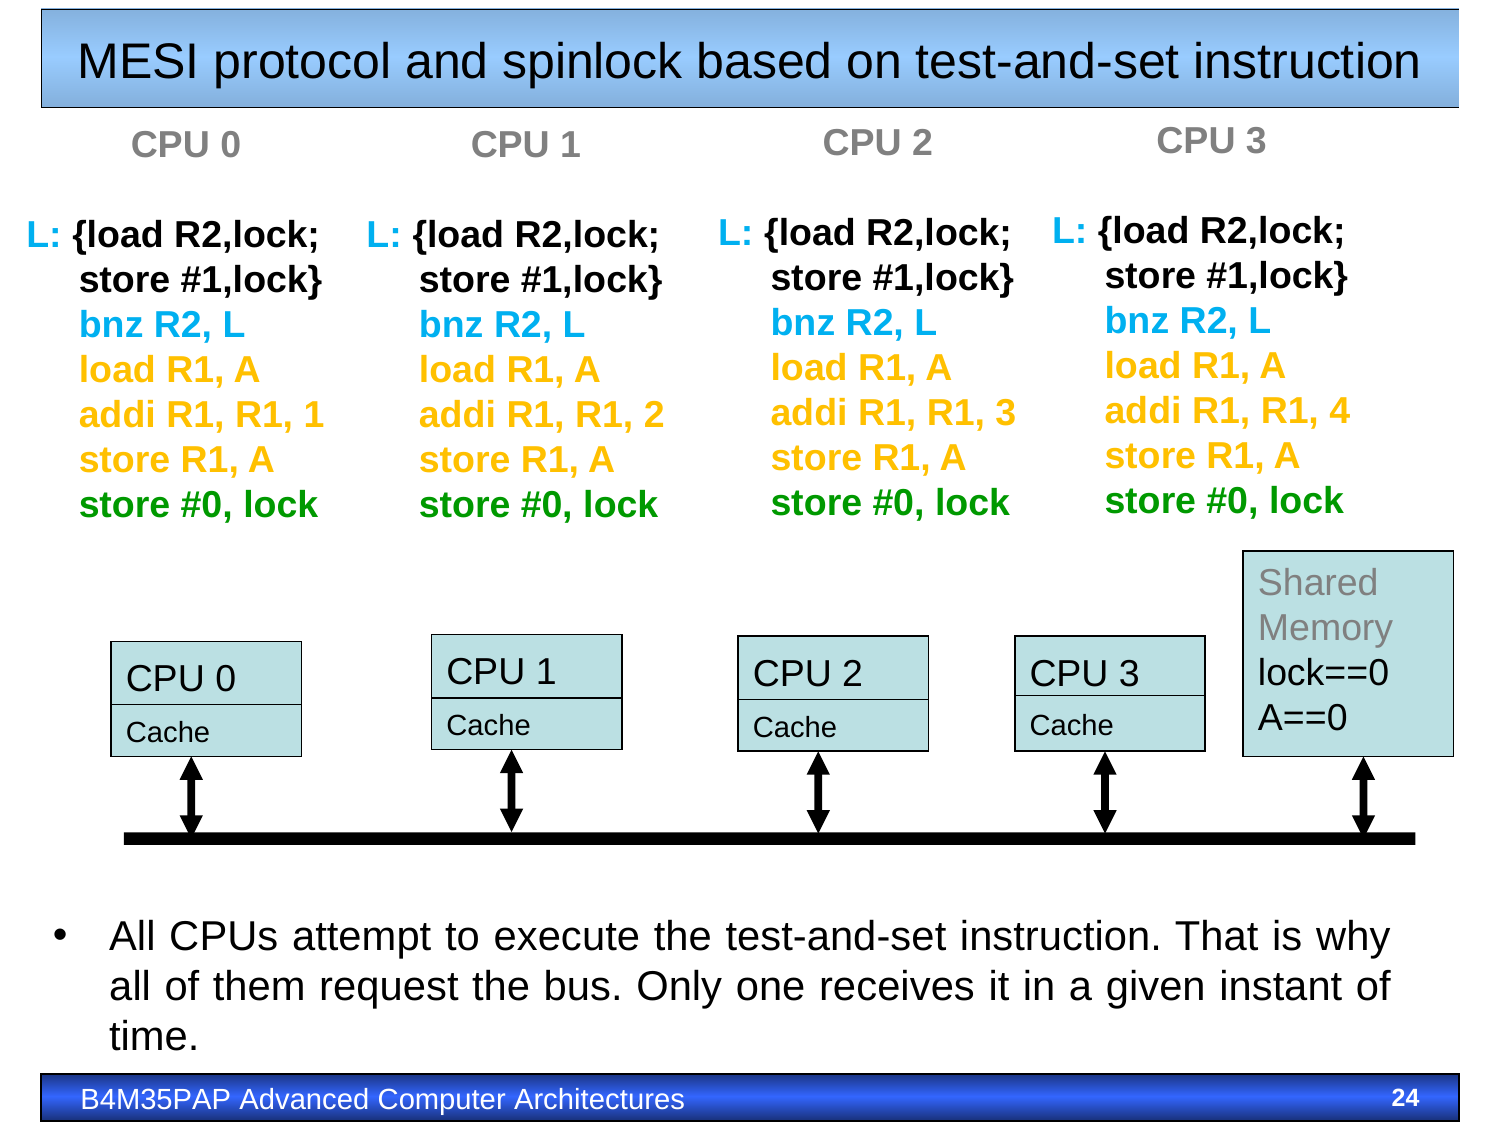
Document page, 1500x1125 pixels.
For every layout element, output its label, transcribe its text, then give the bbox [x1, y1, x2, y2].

text_box All CPUs attempt to execute the test-and-set instruction. That is why all of them request the bus. Only one receives it in a given instant of time. [38, 901, 1407, 1117]
text_box Cache [1014, 695, 1206, 752]
text_box CPU 1 [431, 634, 622, 697]
text_box CPU 3 [1014, 636, 1206, 695]
text_box CPU 2 L: {load R2,lock; store #1,lock} bnz R2, L load R1, A addi R1, R1, 3 store R1, A store #0, lock [703, 110, 1053, 531]
title MESI protocol and spinlock based on test-and-set instruction [41, 8, 1459, 108]
text_box CPU 3 L: {load R2,lock; store #1,lock} bnz R2, L load R1, A addi R1, R1, 4 store R1, A store #0, lock [1037, 108, 1386, 529]
text_box CPU 1 L: {load R2,lock; store #1,lock} bnz R2, L load R1, A addi R1, R1, 2 store R1, A store #0, lock [351, 112, 701, 533]
text_box CPU 0 L: {load R2,lock; store #1,lock} bnz R2, L load R1, A addi R1, R1, 1 store R1, A store #0, lock [11, 112, 351, 533]
text_box CPU 2 [738, 636, 929, 699]
text_box Shared Memory lock==0 A==0 [1243, 550, 1454, 757]
text_box Cache [111, 704, 302, 757]
text_box Cache [738, 699, 929, 752]
text_box CPU 0 [111, 641, 302, 704]
text_box Cache [431, 697, 622, 750]
